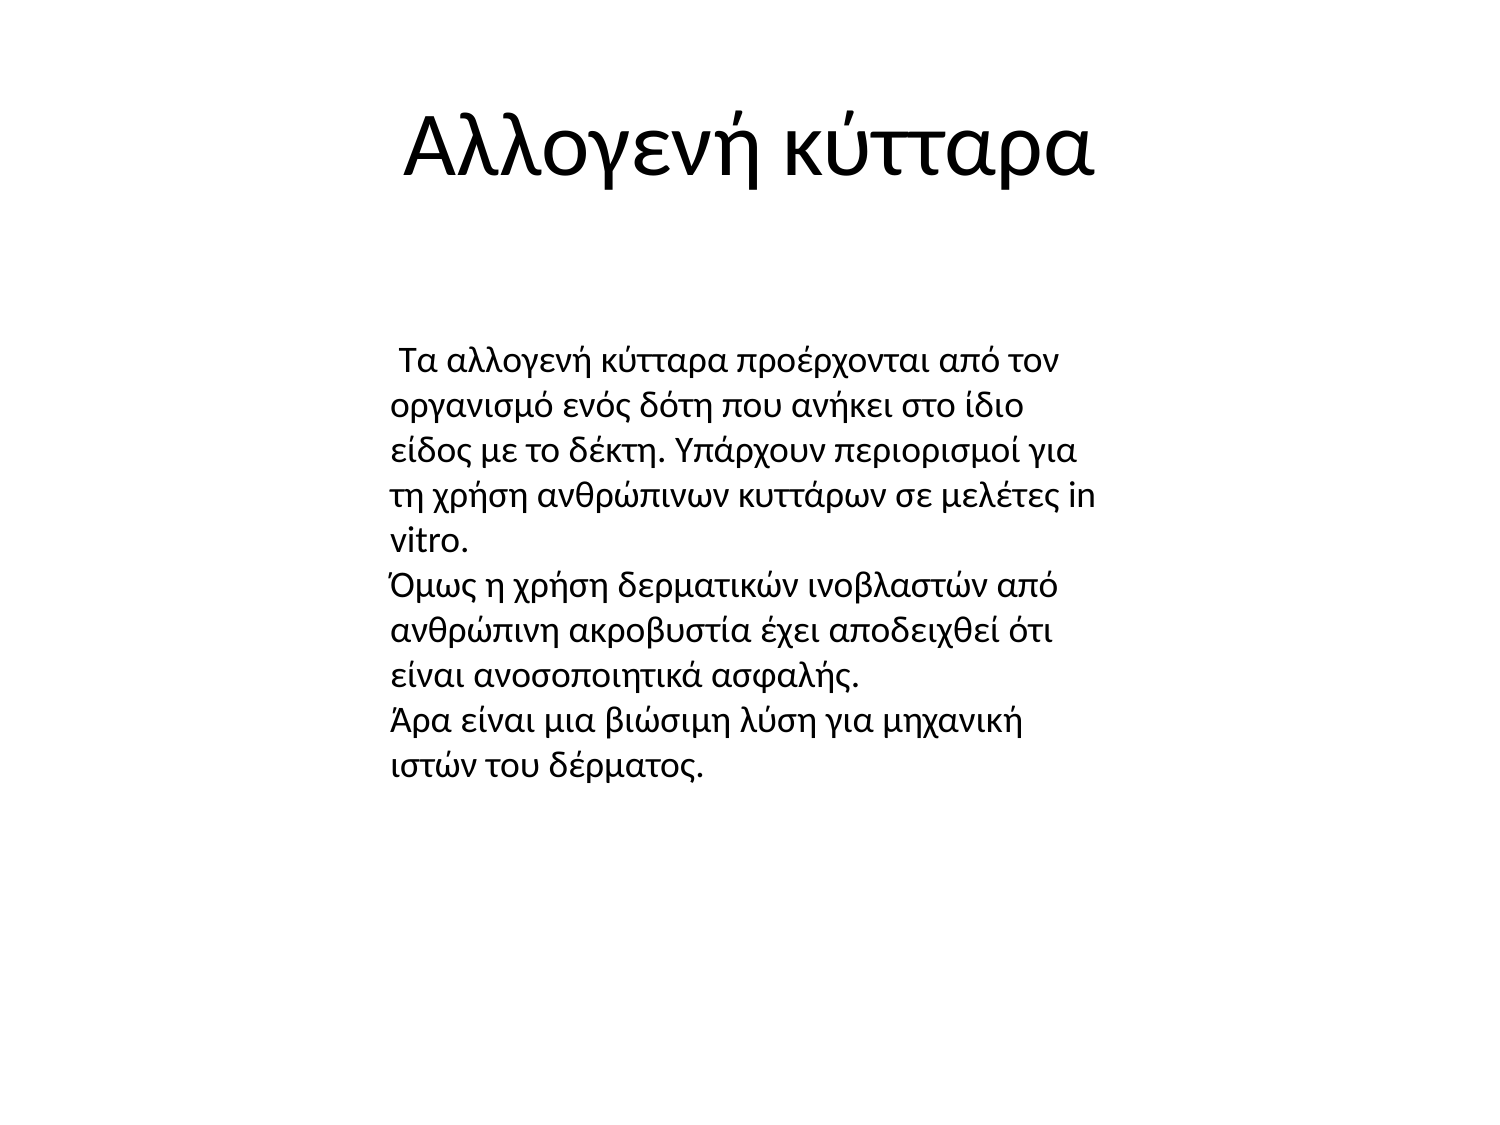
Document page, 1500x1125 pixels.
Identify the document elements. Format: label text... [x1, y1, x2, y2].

title Αλλογενή κύτταρα [75, 45, 1426, 233]
text_box Τα αλλογενή κύτταρα προέρχονται από τον οργανισμό ενός δότη που ανήκει στο ίδιο είδος με το δέκτη. Υπάρχουν περιορισμοί για τη χρήση ανθρώπινων κυττάρων σε μελέτες in vitro. Όμως η χρήση δερματικών ινοβλαστών από ανθρώπινη ακροβυστία έχει αποδειχθεί ότι είναι ανοσοποιητικά ασφαλής. Άρα είναι μια βιώσιμη λύση για μηχανική ιστών του δέρματος. [375, 328, 1125, 793]
